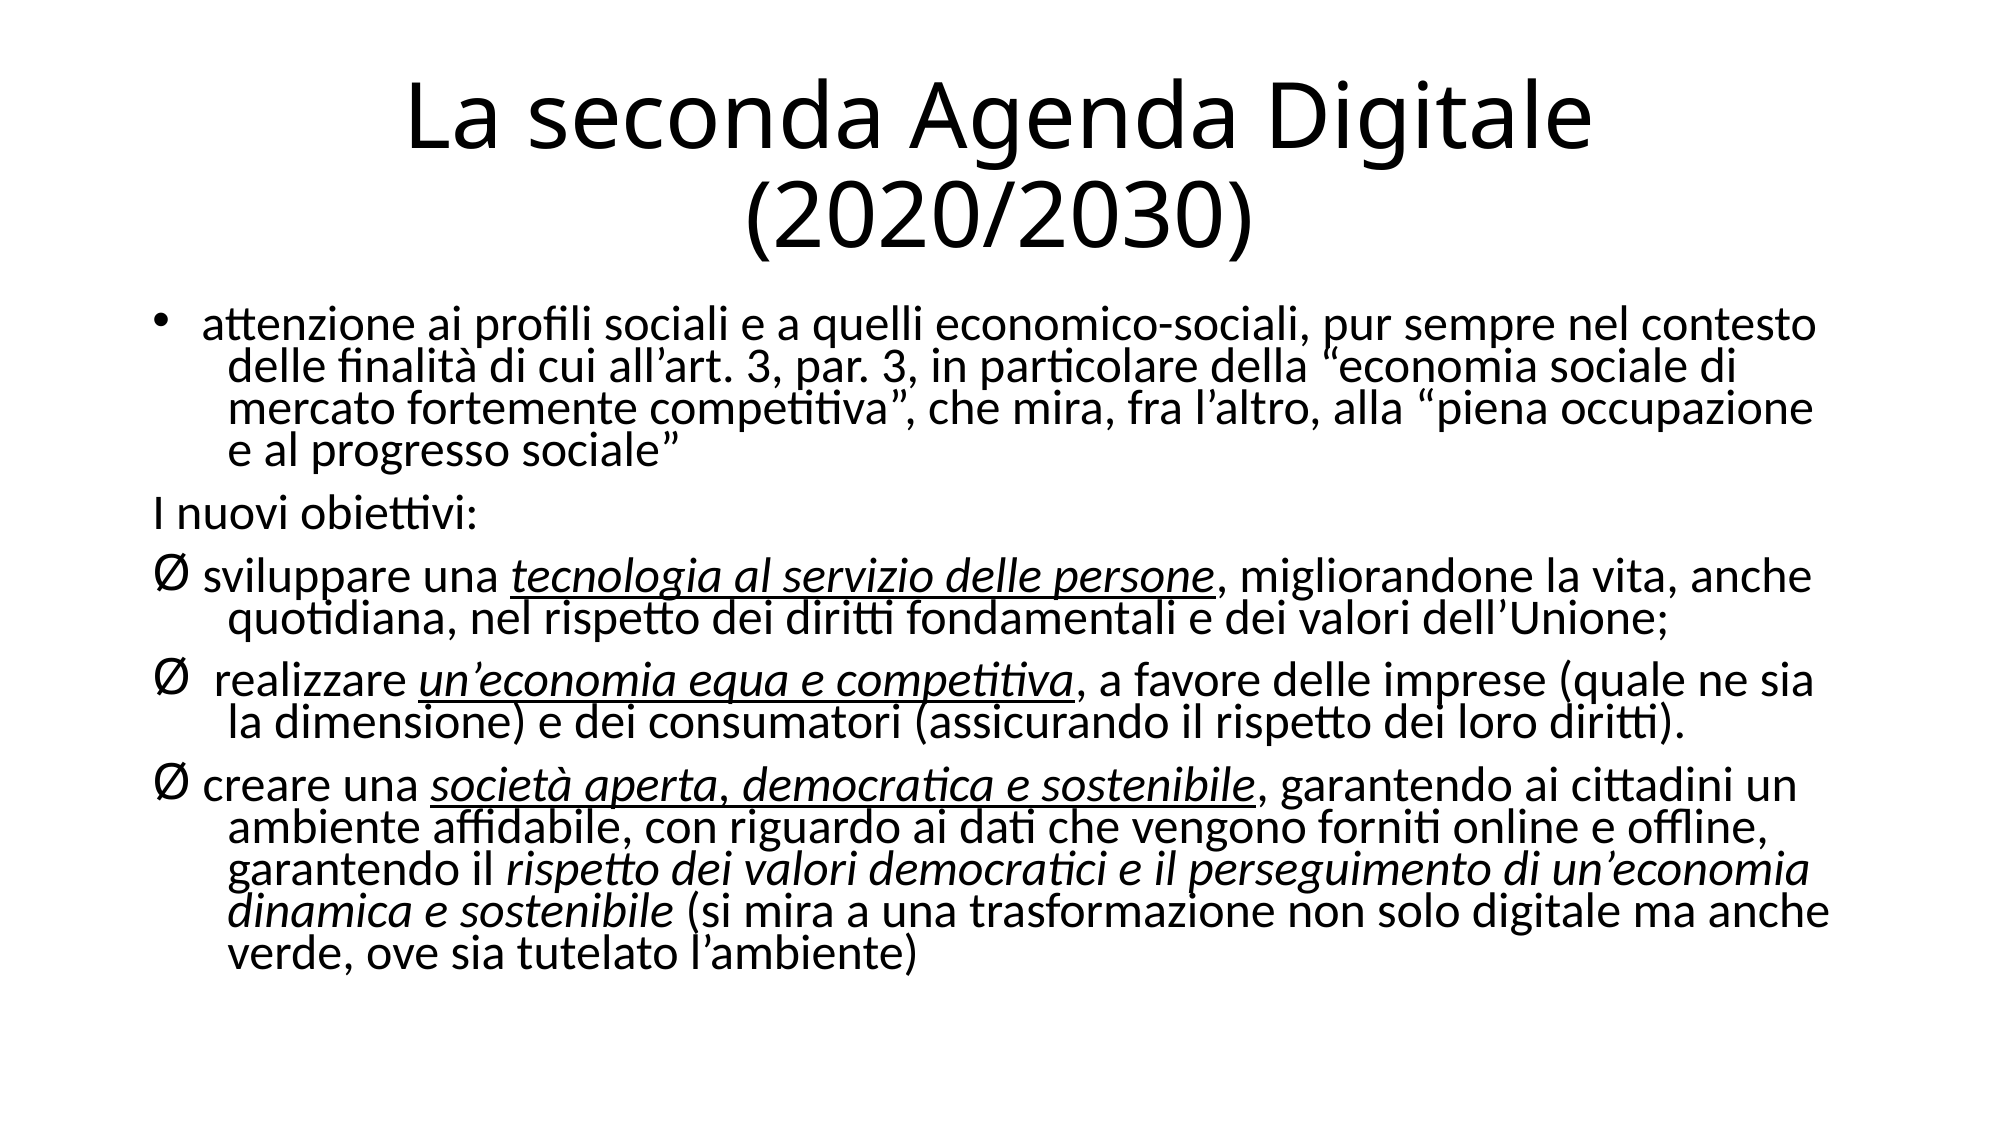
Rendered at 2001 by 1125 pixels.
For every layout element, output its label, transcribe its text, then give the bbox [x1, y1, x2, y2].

title La seconda Agenda Digitale (2020/2030) [137, 59, 1863, 278]
list attenzione ai profili sociali e a quelli economico-sociali, pur sempre nel contesto delle finalità di cui all’art. 3, par. 3, in particolare della “economia sociale di mercato fortemente competitiva”, che mira, fra l’altro, alla “piena occupazione e al progresso sociale” I nuovi obiettivi: sviluppare una tecnologia al servizio delle persone, migliorandone la vita, anche quotidiana, nel rispetto dei diritti fondamentali e dei valori dell’Unione; realizzare un’economia equa e competitiva, a favore delle imprese (quale ne sia la dimensione) e dei consumatori (assicurando il rispetto dei loro diritti). creare una società aperta, democratica e sostenibile, garantendo ai cittadini un ambiente affidabile, con riguardo ai dati che vengono forniti online e offline, garantendo il rispetto dei valori democratici e il perseguimento di un’economia dinamica e sostenibile (si mira a una trasformazione non solo digitale ma anche verde, ove sia tutelato l’ambiente) [137, 299, 1863, 1014]
